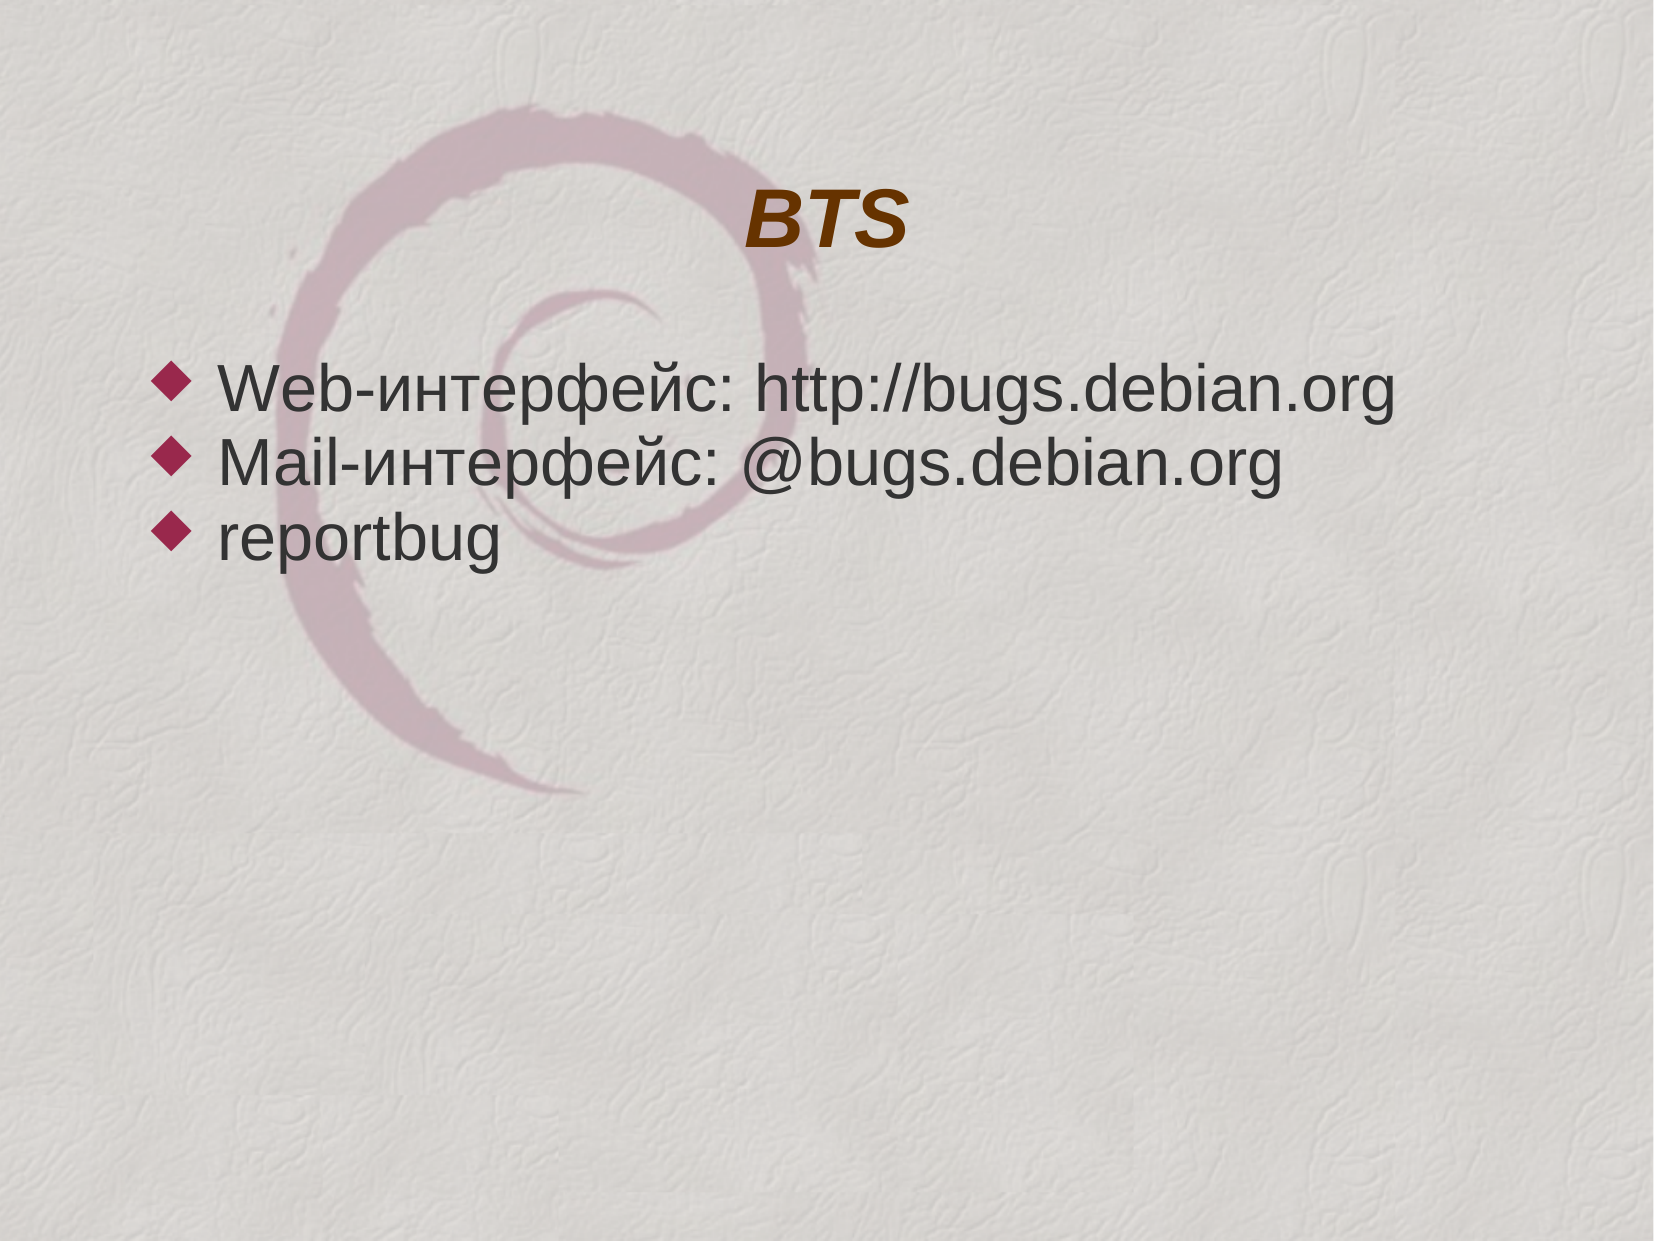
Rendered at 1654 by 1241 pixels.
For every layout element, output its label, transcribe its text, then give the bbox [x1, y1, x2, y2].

list Web-интерфейс: http://bugs.debian.org Mail-интерфейс: @bugs.debian.org reportbug [134, 350, 1516, 1170]
picture [0, 0, 1654, 1241]
title BTS [121, 114, 1534, 322]
